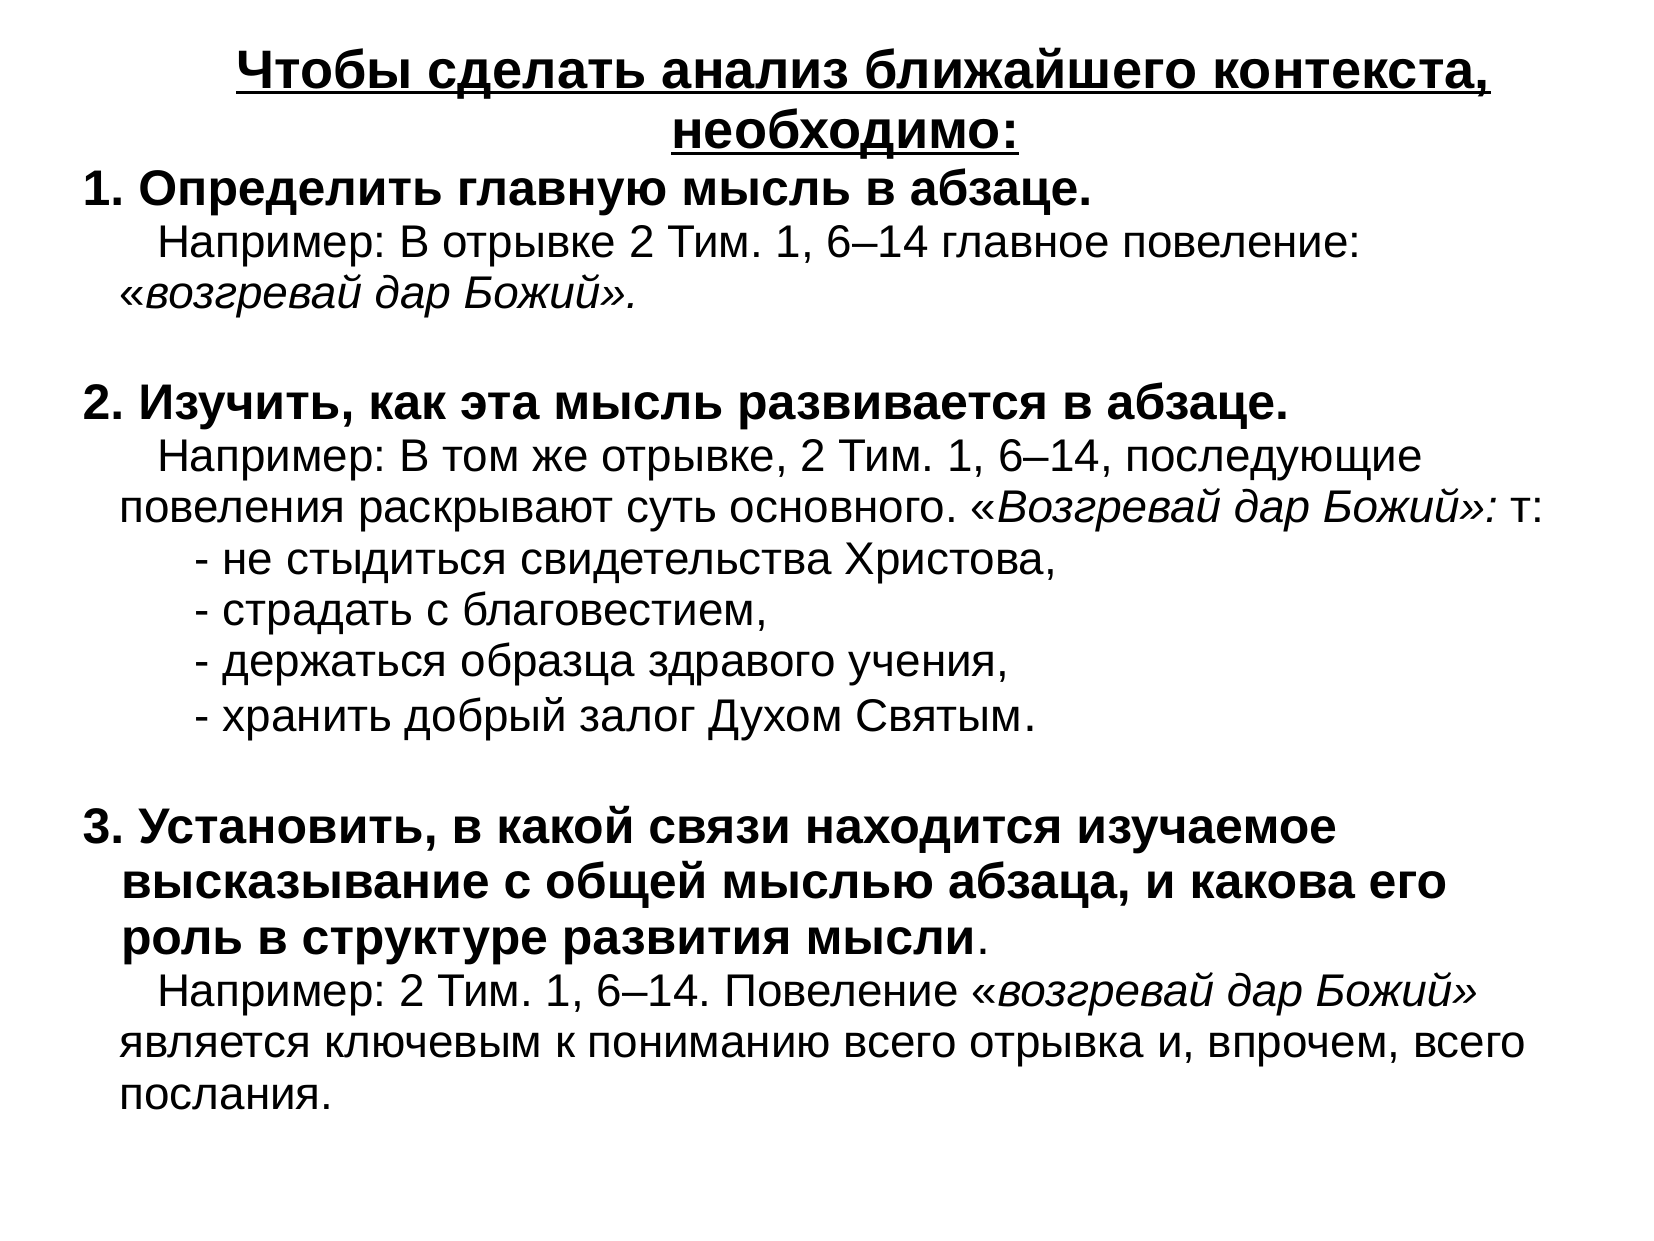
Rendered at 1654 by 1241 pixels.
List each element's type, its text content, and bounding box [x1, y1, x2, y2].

subtitle Чтобы сделать анализ ближайшего контекста, необходимо: 1. Определить главную мысль в абзаце. Например: В отрывке 2 Тим. 1, 6–14 главное повеление: «возгревай дар Божий». 2. Изучить, как эта мысль развивается в абзаце. Например: В том же отрывке, 2 Тим. 1, 6–14, последующие повеления раскрывают суть основного. «Возгревай дар Божий»: т: - не стыдиться свидетельства Христова, - страдать с благовестием, - держаться образца здравого учения, - хранить добрый залог Духом Святым. 3. Установить, в какой связи находится изучаемое высказывание с общей мыслью абзаца, и какова его роль в структуре развития мысли. Например: 2 Тим. 1, 6–14. Повеление «возгревай дар Божий» является ключевым к пониманию всего отрывка и, впрочем, всего послания. [82, 35, 1571, 1123]
